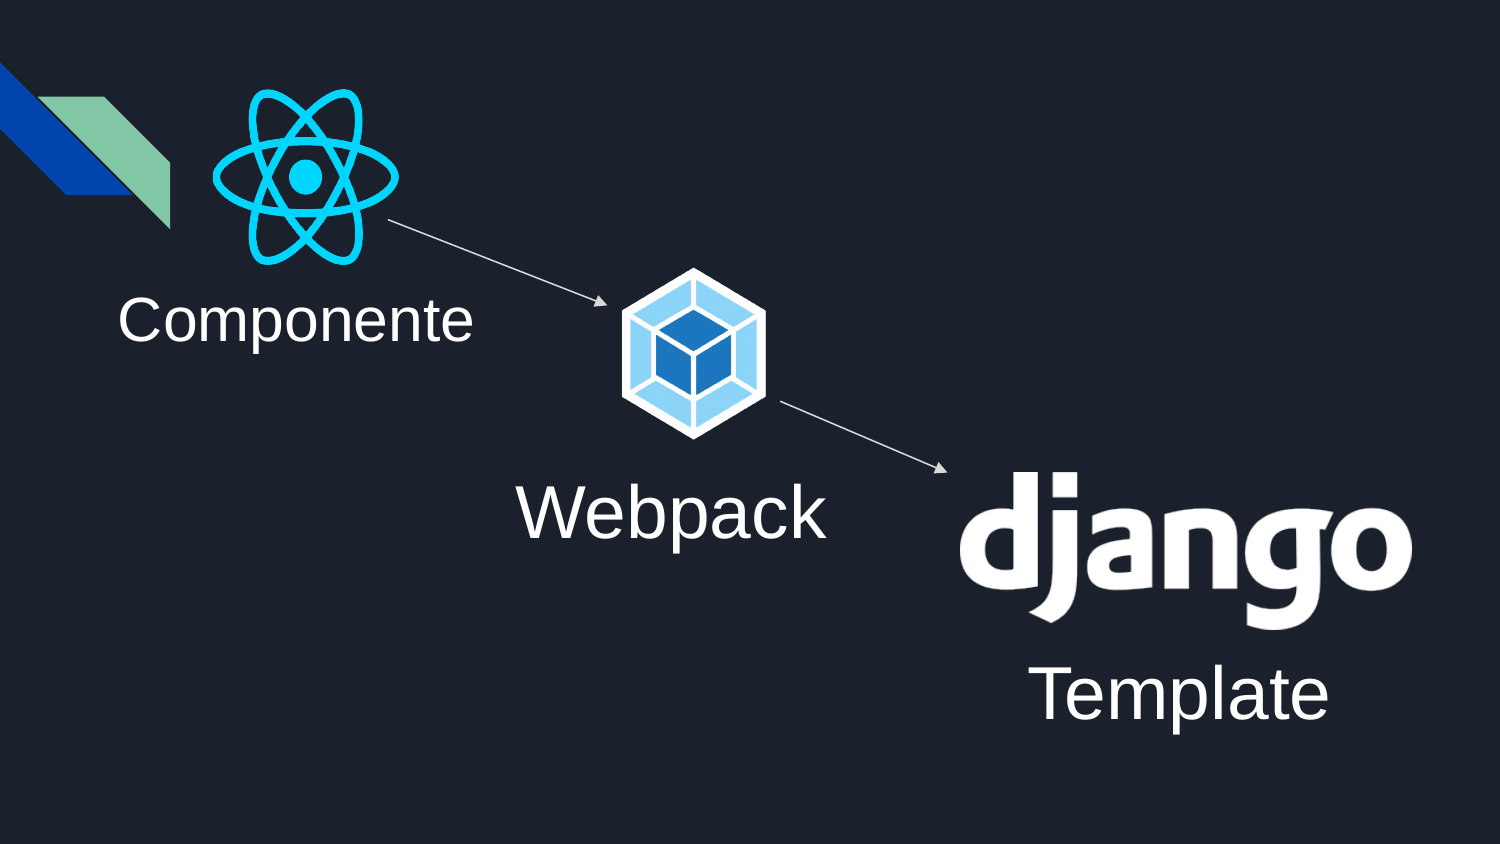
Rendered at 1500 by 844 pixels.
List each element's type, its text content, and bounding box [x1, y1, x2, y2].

picture [212, 89, 402, 264]
list Componente [102, 264, 511, 317]
list Webpack [500, 448, 878, 528]
list Template [1012, 630, 1359, 709]
picture [605, 254, 782, 448]
picture [960, 472, 1412, 630]
